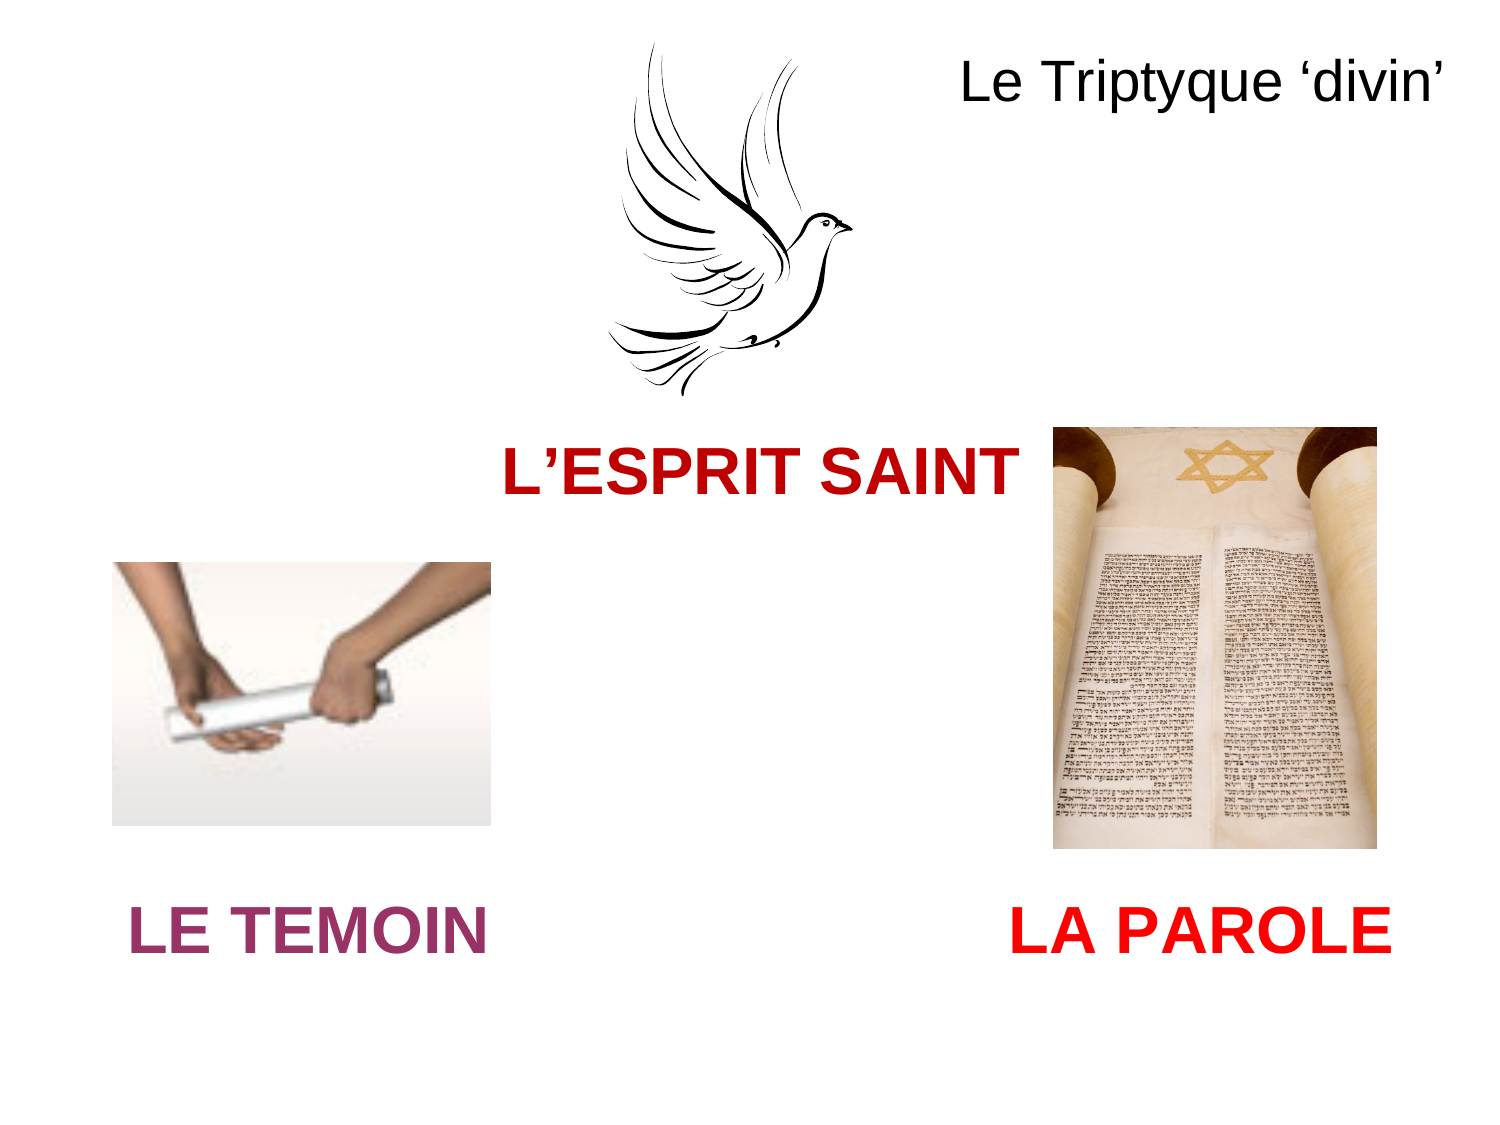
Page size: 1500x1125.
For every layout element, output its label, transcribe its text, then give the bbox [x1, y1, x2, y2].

picture [1053, 427, 1377, 849]
list L’ESPRIT SAINT LE TEMOIN LA PAROLE [75, 172, 1447, 1094]
picture [112, 562, 491, 826]
picture [608, 42, 854, 398]
title Le Triptyque ‘divin’ [907, 21, 1499, 135]
